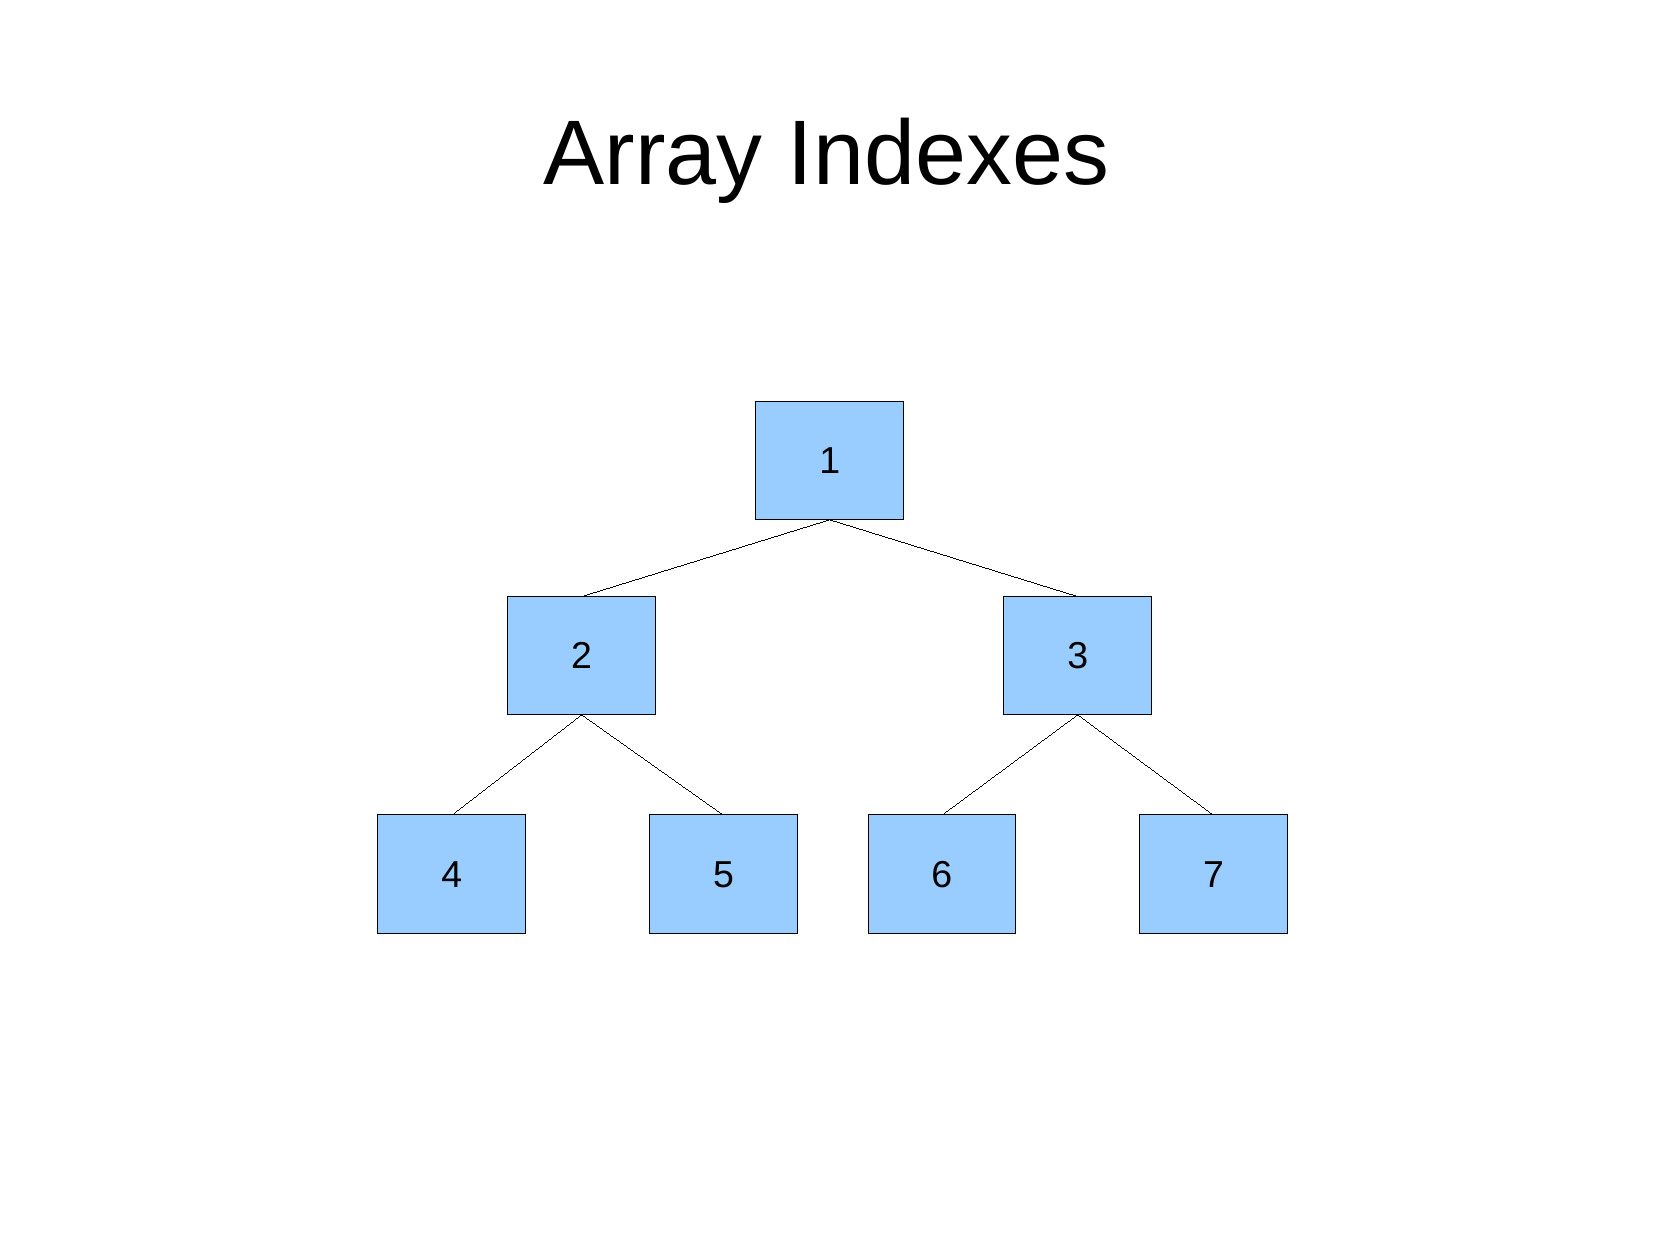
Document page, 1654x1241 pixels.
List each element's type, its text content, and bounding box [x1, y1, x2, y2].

text_box 6 [868, 814, 1016, 934]
title Array Indexes [82, 49, 1571, 257]
text_box 3 [1003, 596, 1152, 715]
text_box 1 [755, 401, 904, 520]
text_box 2 [507, 596, 656, 715]
text_box 7 [1139, 814, 1288, 934]
text_box 5 [649, 814, 798, 934]
text_box 4 [377, 814, 526, 934]
